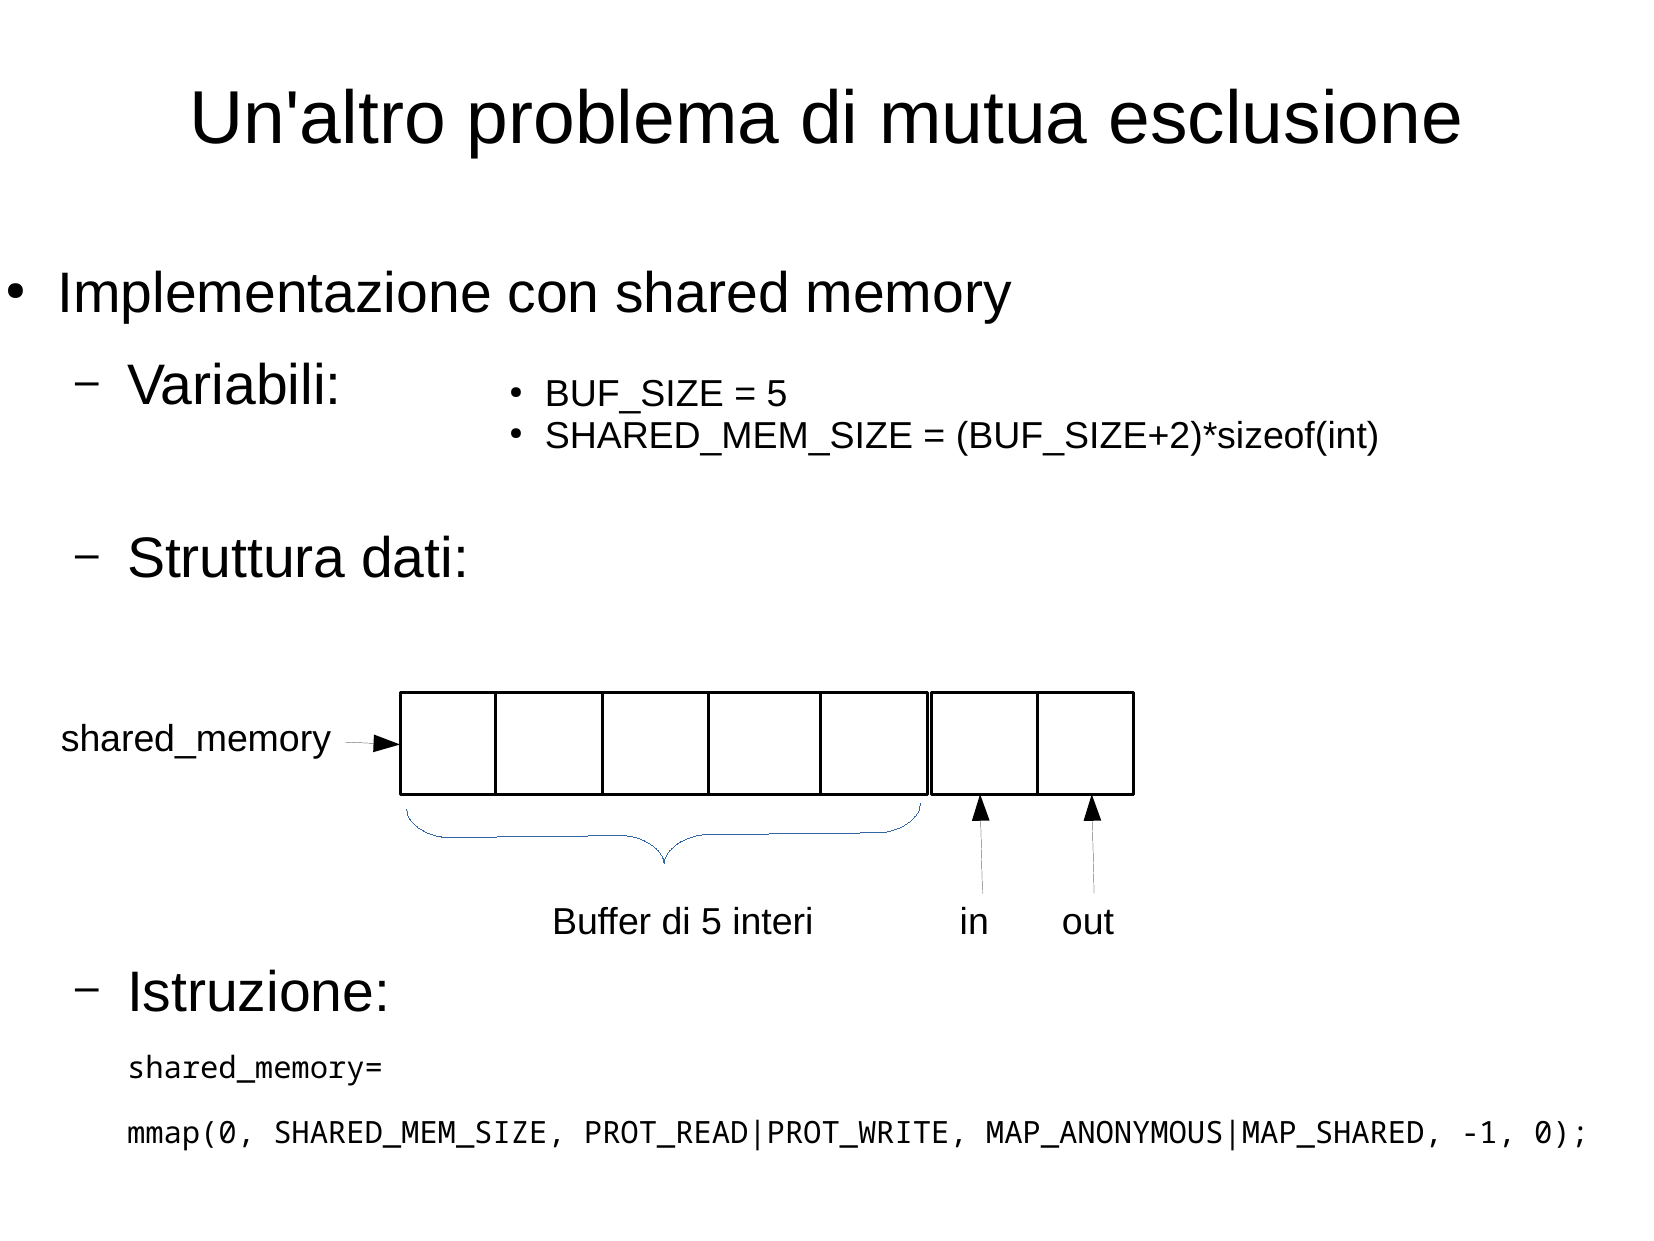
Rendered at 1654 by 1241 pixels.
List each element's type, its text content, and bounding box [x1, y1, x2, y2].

text_box shared_memory [46, 710, 380, 767]
text_box BUF_SIZE = 5 SHARED_MEM_SIZE = (BUF_SIZE+2)*sizeof(int) [494, 364, 1471, 464]
title Un'altro problema di mutua esclusione [82, 13, 1571, 222]
text_box Buffer di 5 interi in out [537, 893, 1367, 951]
text_box [931, 692, 1134, 795]
list Implementazione con shared memory Variabili: Struttura dati: Istruzione: shared_memory= mmap(0, SHARED_MEM_SIZE, PROT_READ|PROT_WRITE, MAP_ANONYMOUS|MAP_SHARED, -1, 0); [0, 260, 1654, 1158]
text_box [400, 692, 928, 795]
